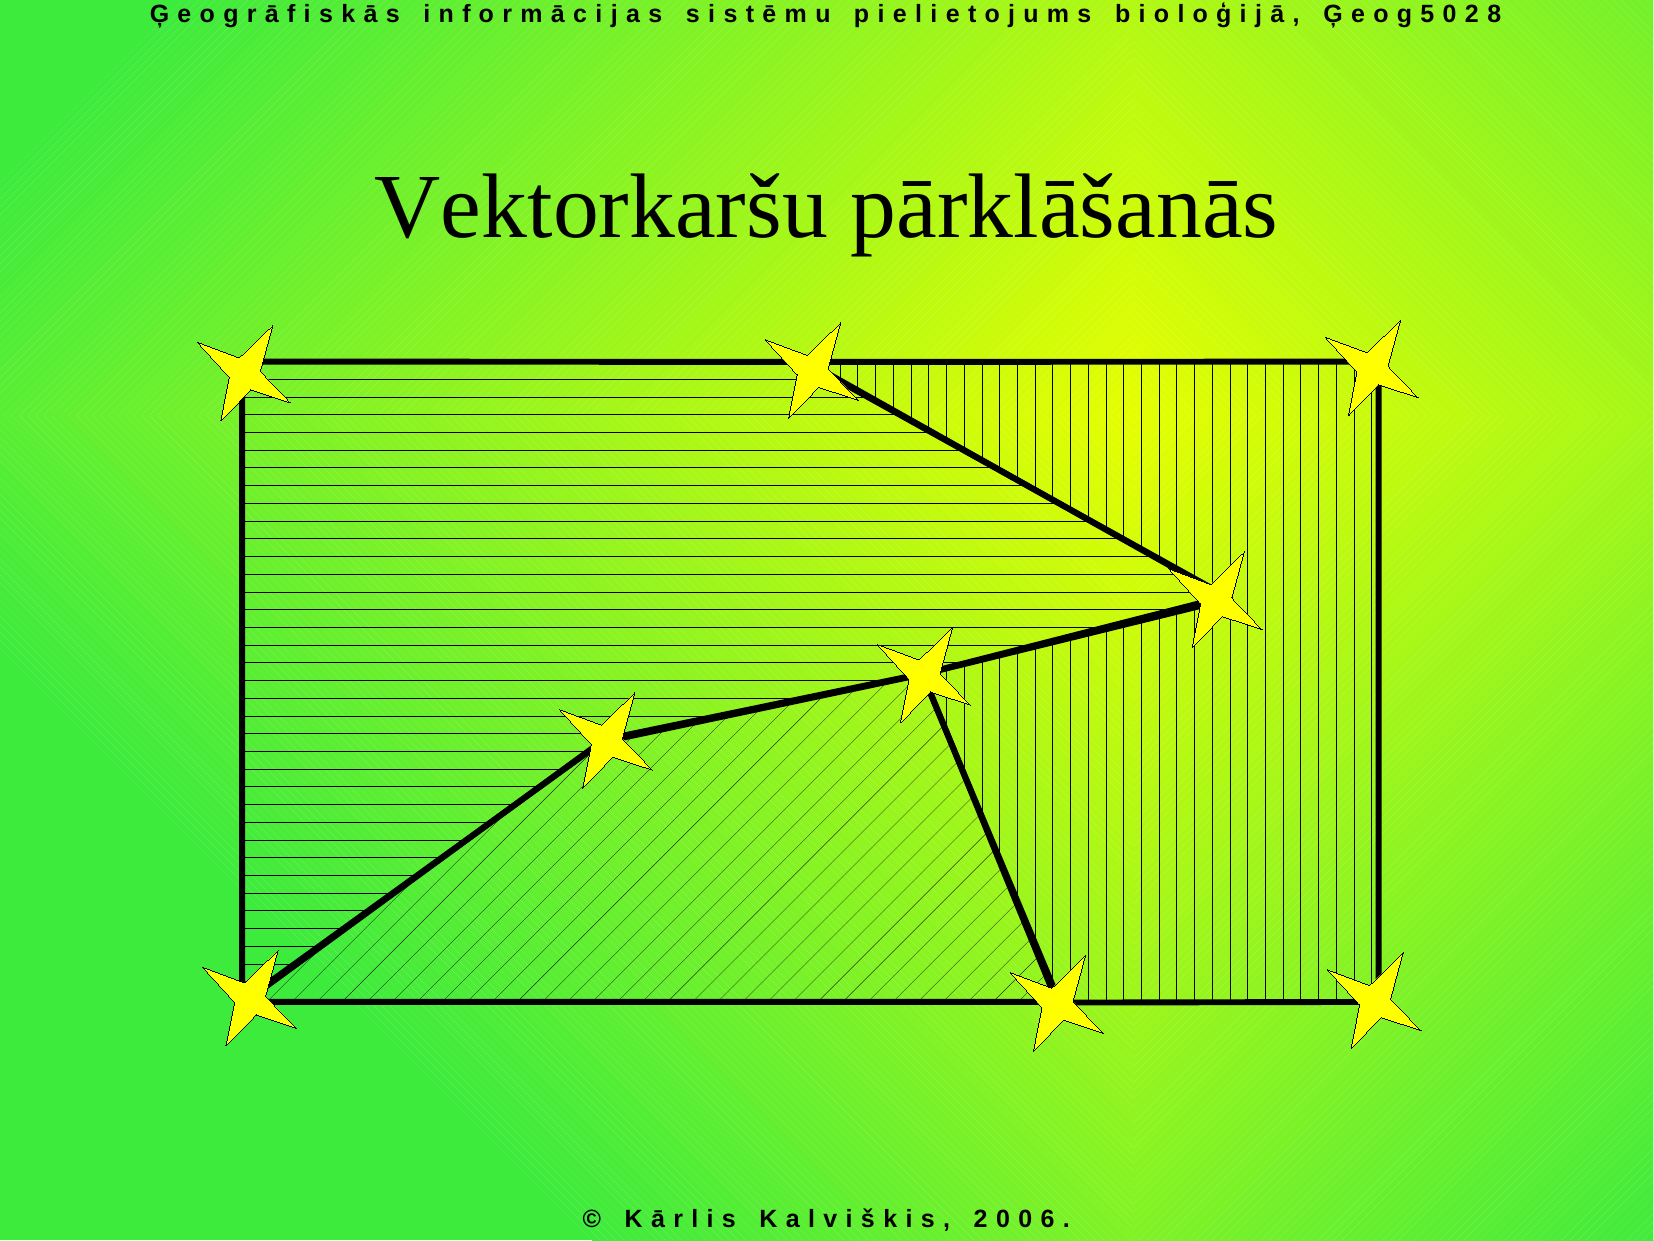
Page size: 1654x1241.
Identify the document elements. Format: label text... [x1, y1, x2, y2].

text_box [197, 320, 1422, 1052]
title Vektorkaršu pārklāšanās [121, 102, 1534, 311]
